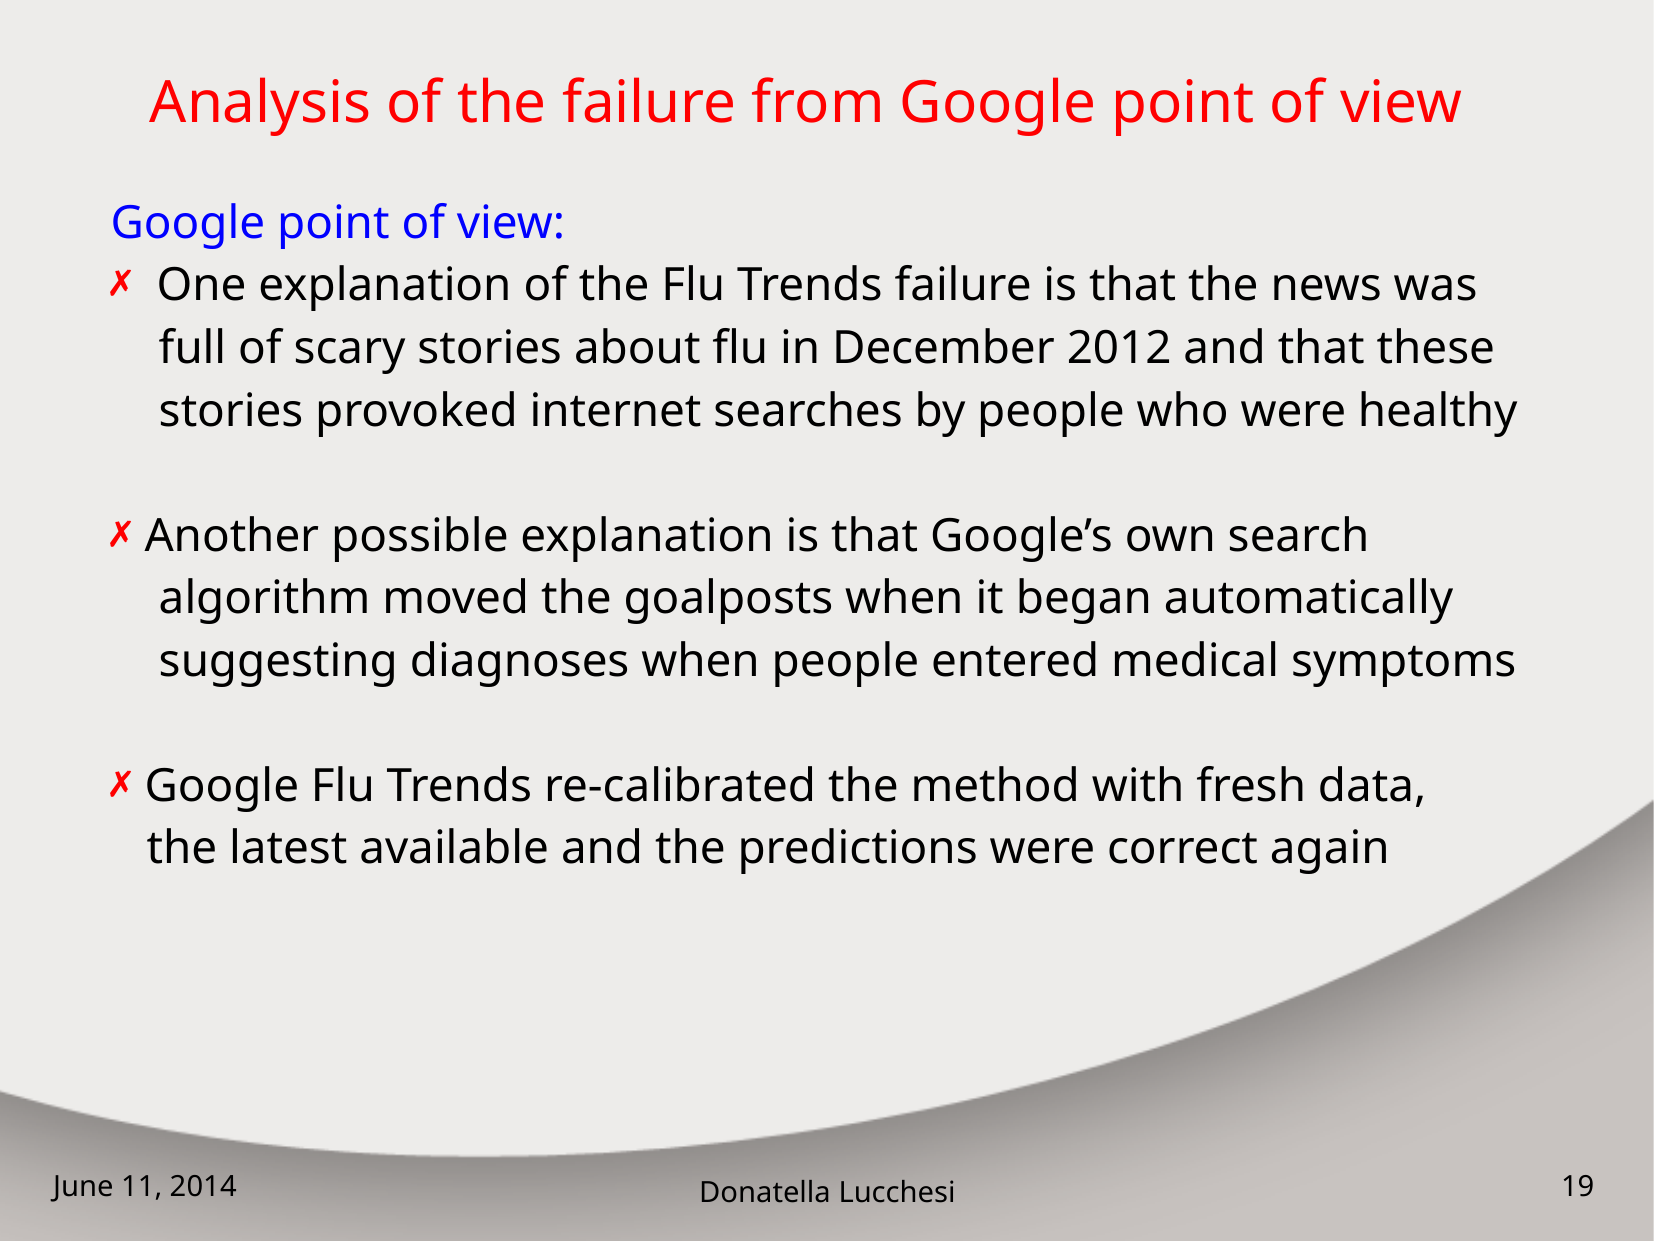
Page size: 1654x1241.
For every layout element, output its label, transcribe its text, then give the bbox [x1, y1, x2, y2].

text_box Google point of view: One explanation of the Flu Trends failure is that the news was full of scary stories about flu in December 2012 and that these stories provoked internet searches by people who were healthy Another possible explanation is that Google’s own search algorithm moved the goalposts when it began automatically suggesting diagnoses when people entered medical symptoms Google Flu Trends re-calibrated the method with fresh data, the latest available and the predictions were correct again [95, 181, 1577, 963]
text_box Analysis of the failure from Google point of view [134, 53, 1506, 150]
picture [0, 0, 1654, 1241]
